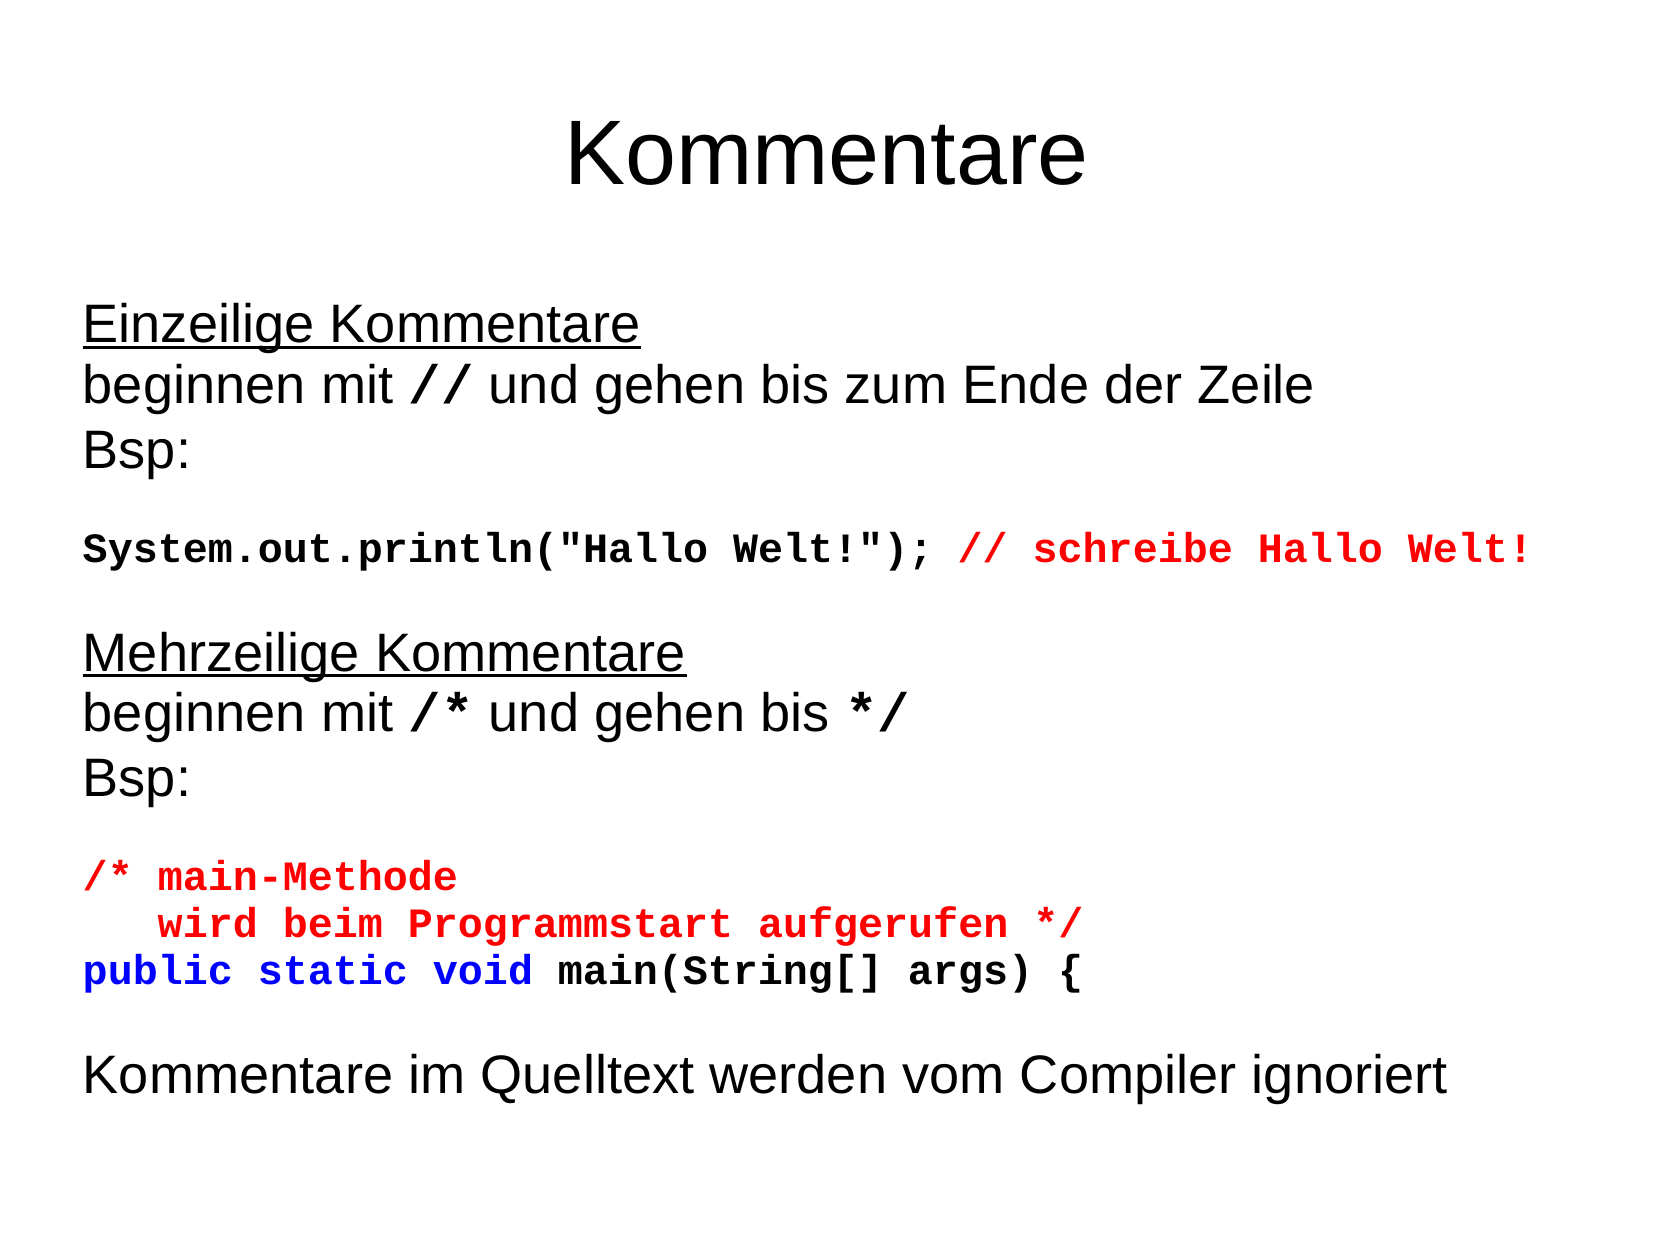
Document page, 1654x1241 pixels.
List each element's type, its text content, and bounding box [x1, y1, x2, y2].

subtitle Einzeilige Kommentare beginnen mit // und gehen bis zum Ende der Zeile Bsp: System.out.println("Hallo Welt!"); // schreibe Hallo Welt! Mehrzeilige Kommentare beginnen mit /* und gehen bis */ Bsp: /* main-Methode wird beim Programmstart aufgerufen */ public static void main(String[] args) { Kommentare im Quelltext werden vom Compiler ignoriert [82, 291, 1571, 1107]
title Kommentare [82, 49, 1571, 257]
